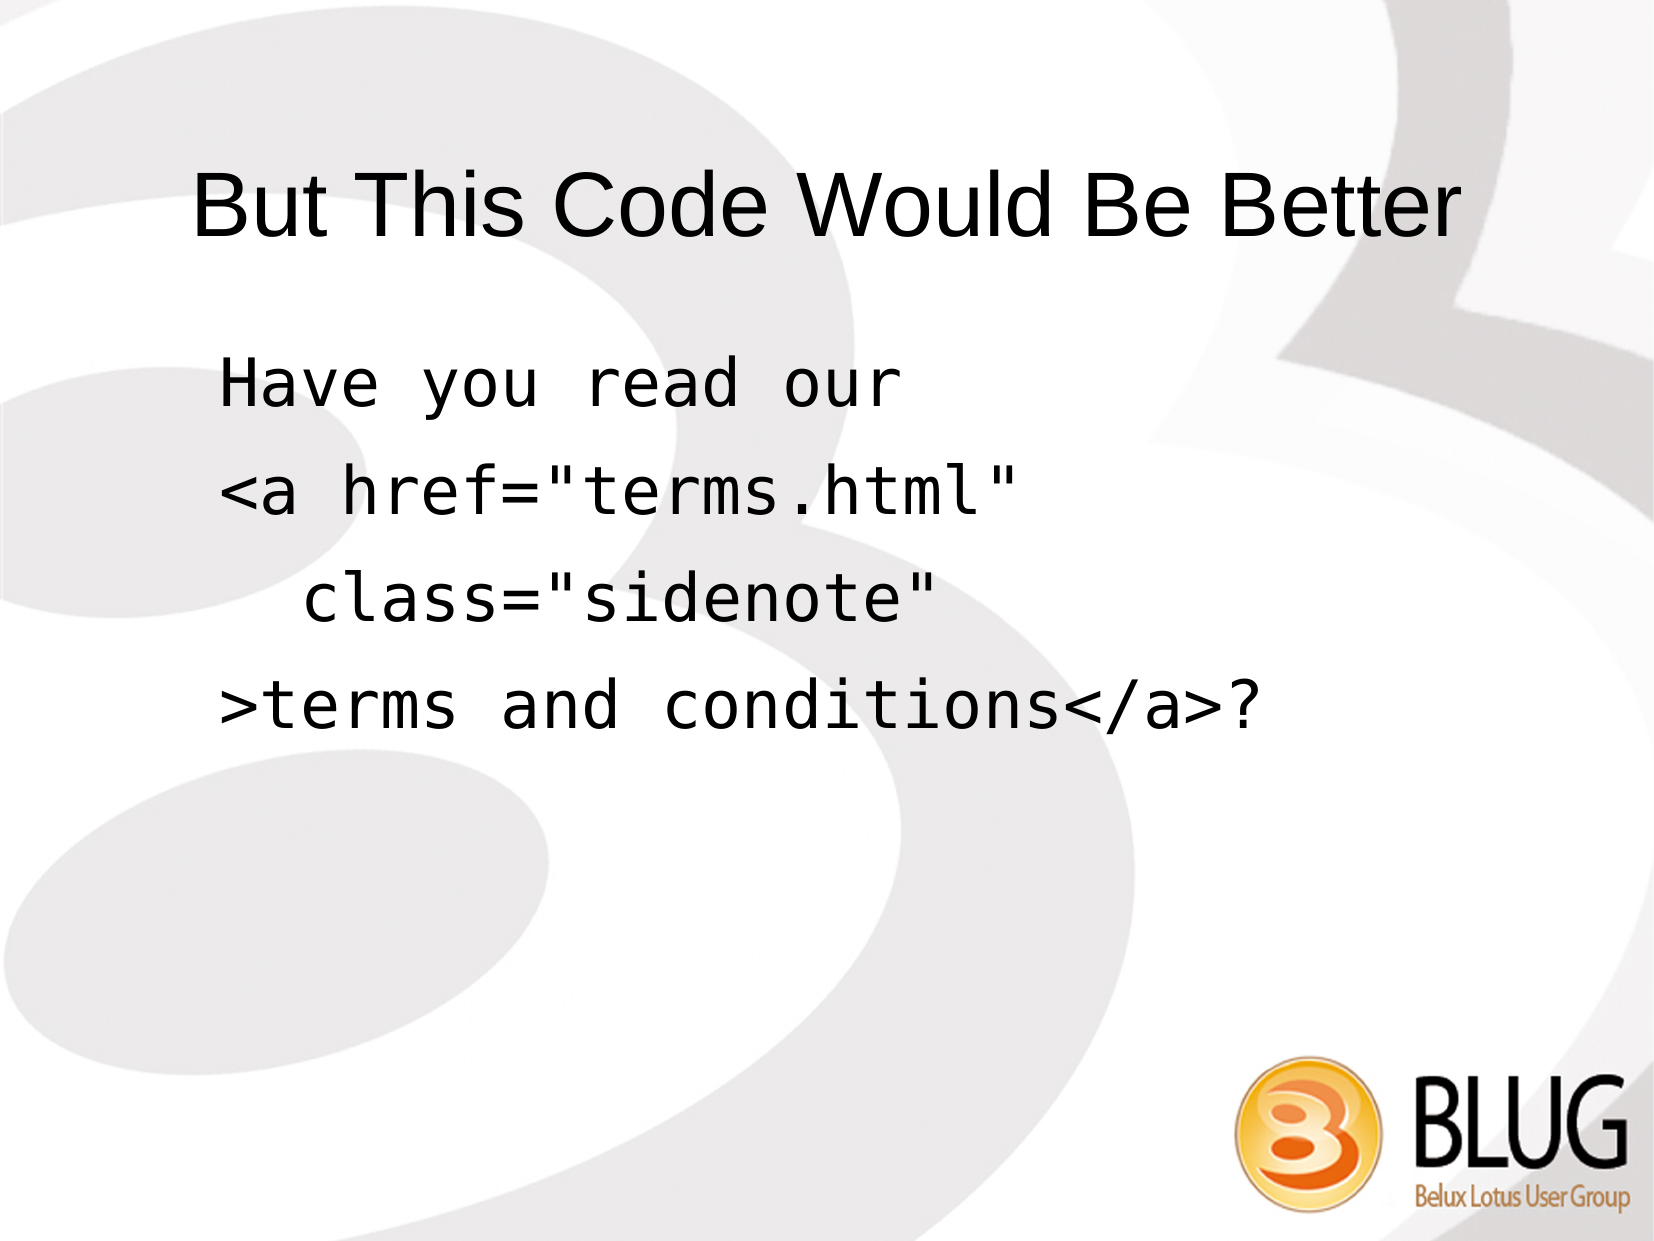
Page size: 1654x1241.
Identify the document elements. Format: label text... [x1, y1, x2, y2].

list Have you read our <a href="terms.html" class="sidenote" >terms and conditions</a>? [121, 344, 1534, 1126]
picture [0, 0, 1654, 1241]
title But This Code Would Be Better [121, 102, 1534, 310]
